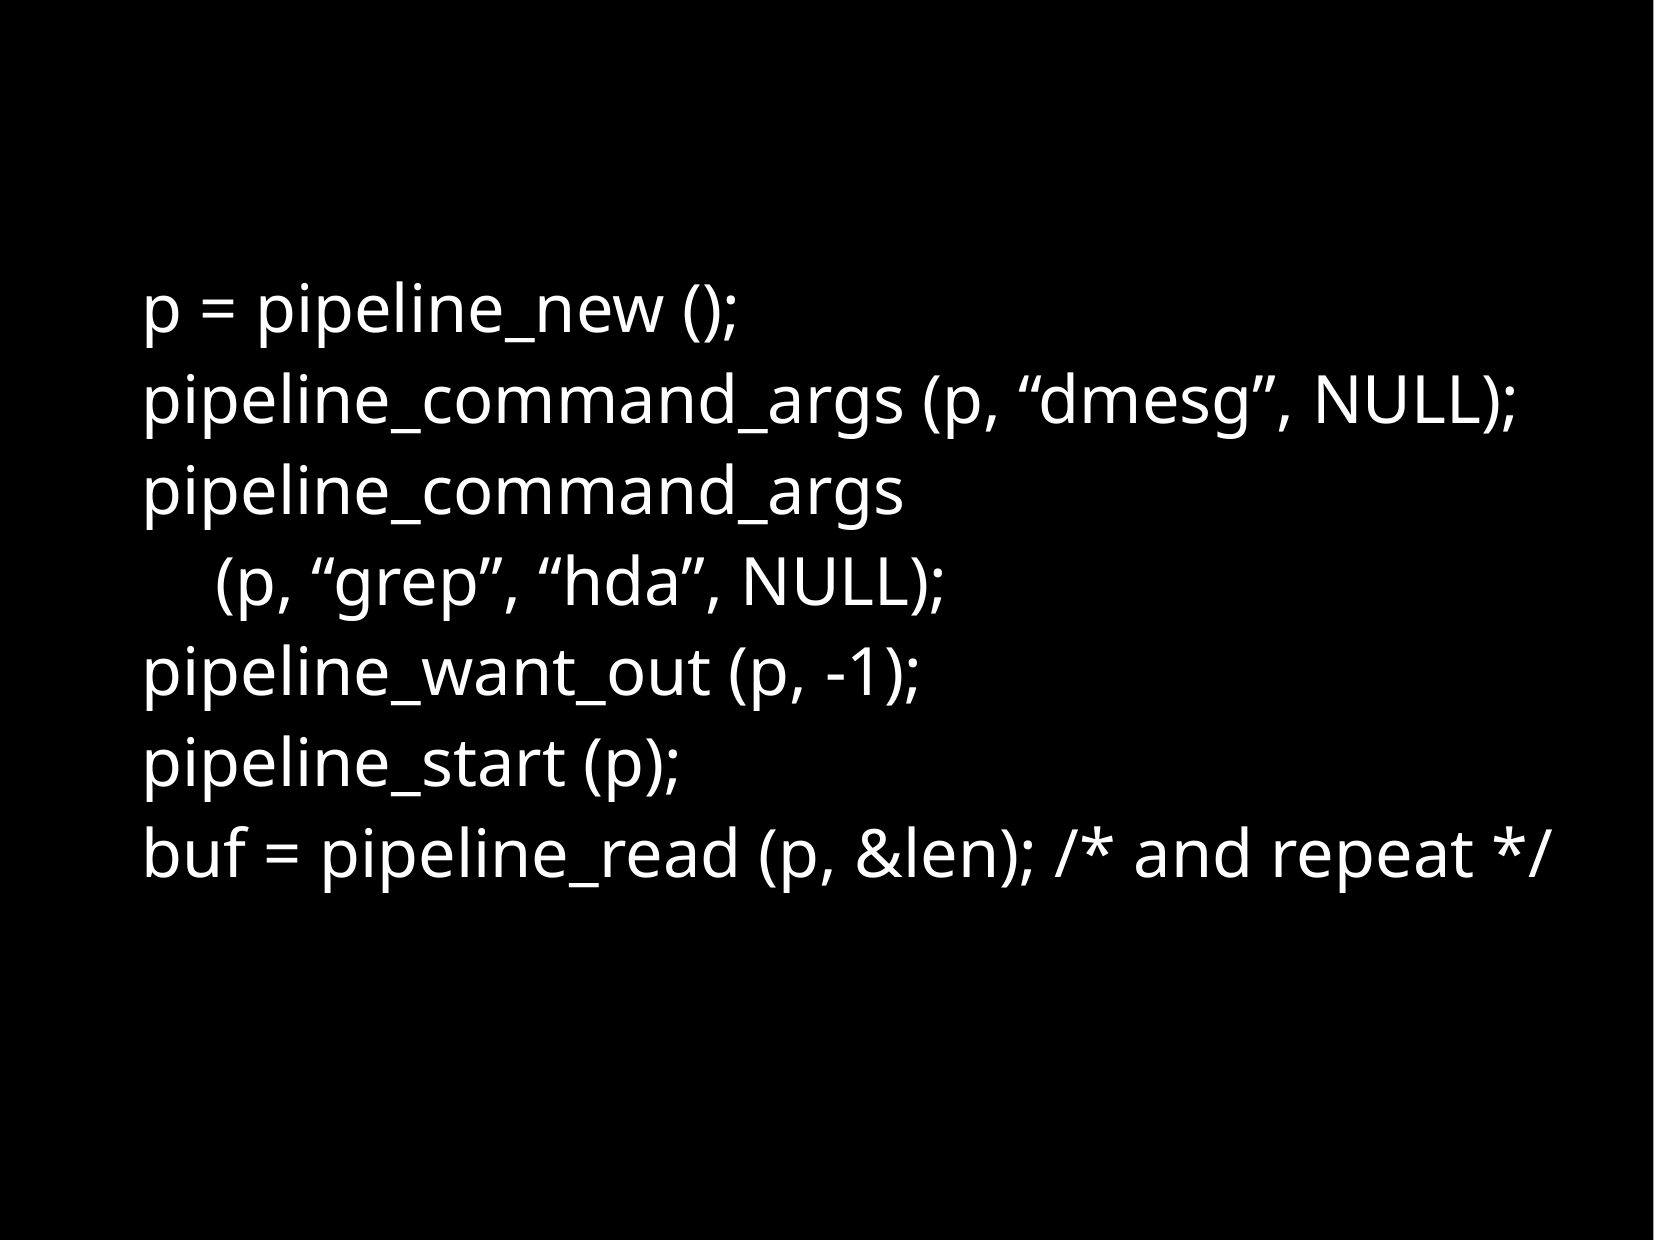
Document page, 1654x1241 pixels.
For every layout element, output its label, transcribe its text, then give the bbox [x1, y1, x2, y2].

subtitle p = pipeline_new (); pipeline_command_args (p, “dmesg”, NULL); pipeline_command_args (p, “grep”, “hda”, NULL); pipeline_want_out (p, -1); pipeline_start (p); buf = pipeline_read (p, &len); /* and repeat */ [82, 56, 1571, 1102]
